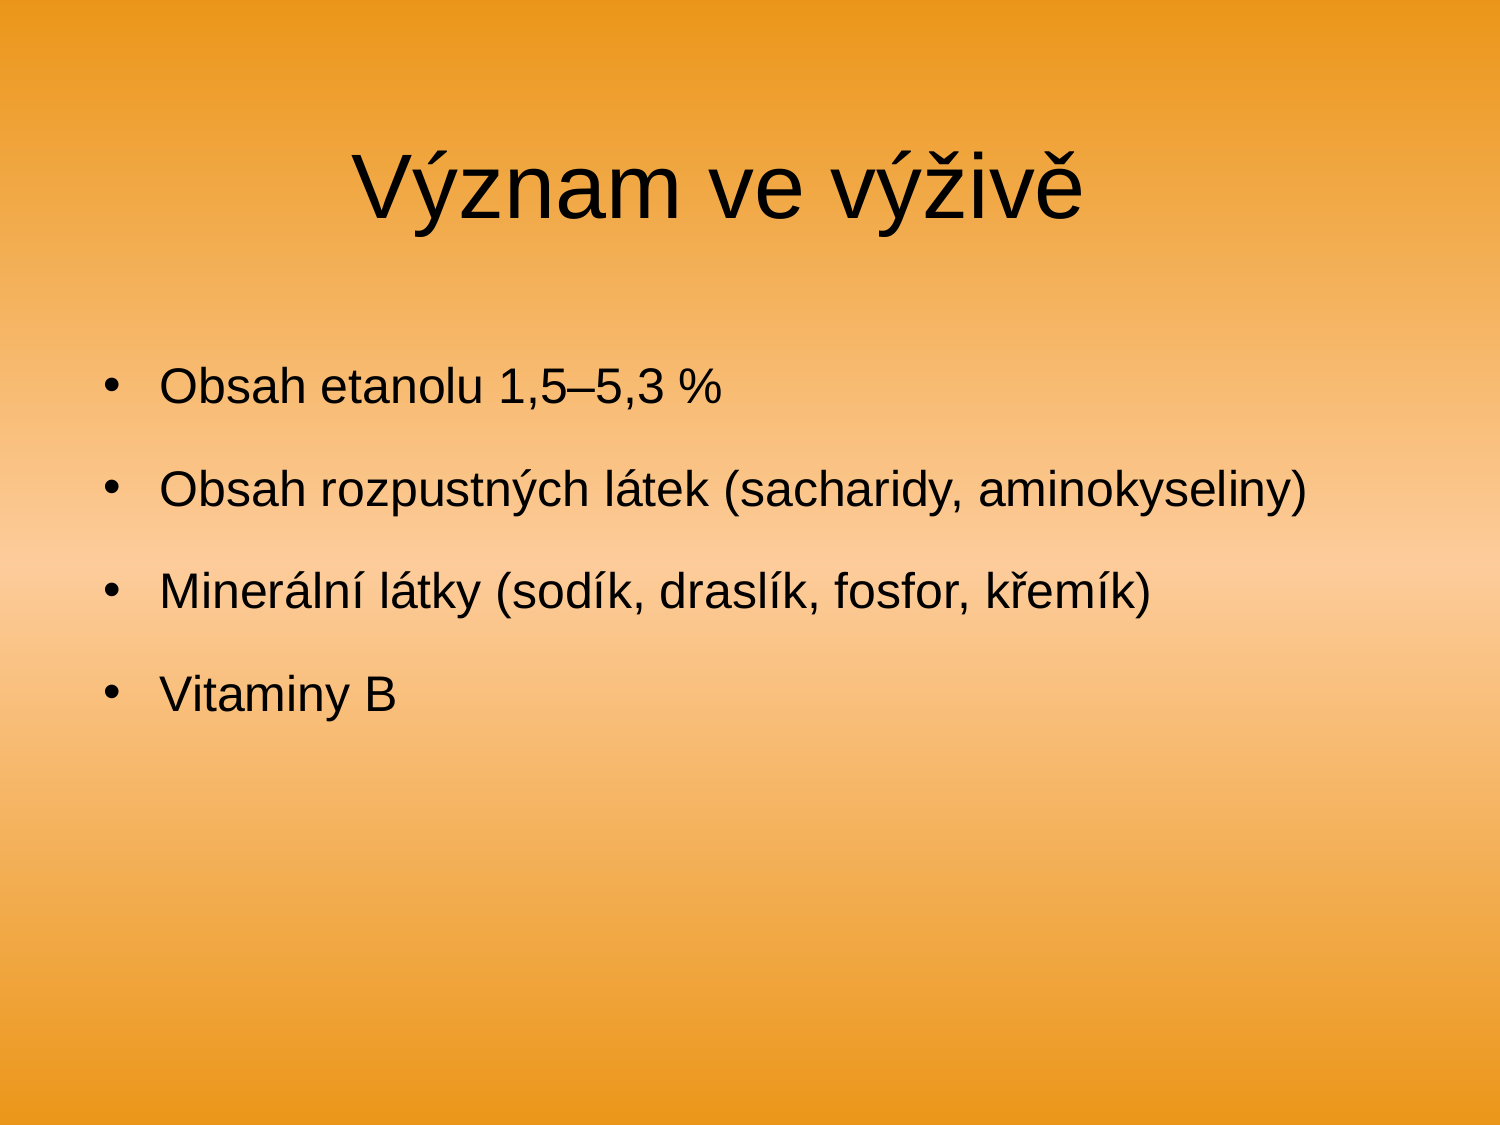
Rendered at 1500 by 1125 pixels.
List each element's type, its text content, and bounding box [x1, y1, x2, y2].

title Význam ve výživě [82, 82, 1358, 282]
list Obsah etanolu 1,5–5,3 % Obsah rozpustných látek (sacharidy, aminokyseliny) Minerální látky (sodík, draslík, fosfor, křemík) Vitaminy B [88, 316, 1341, 1020]
